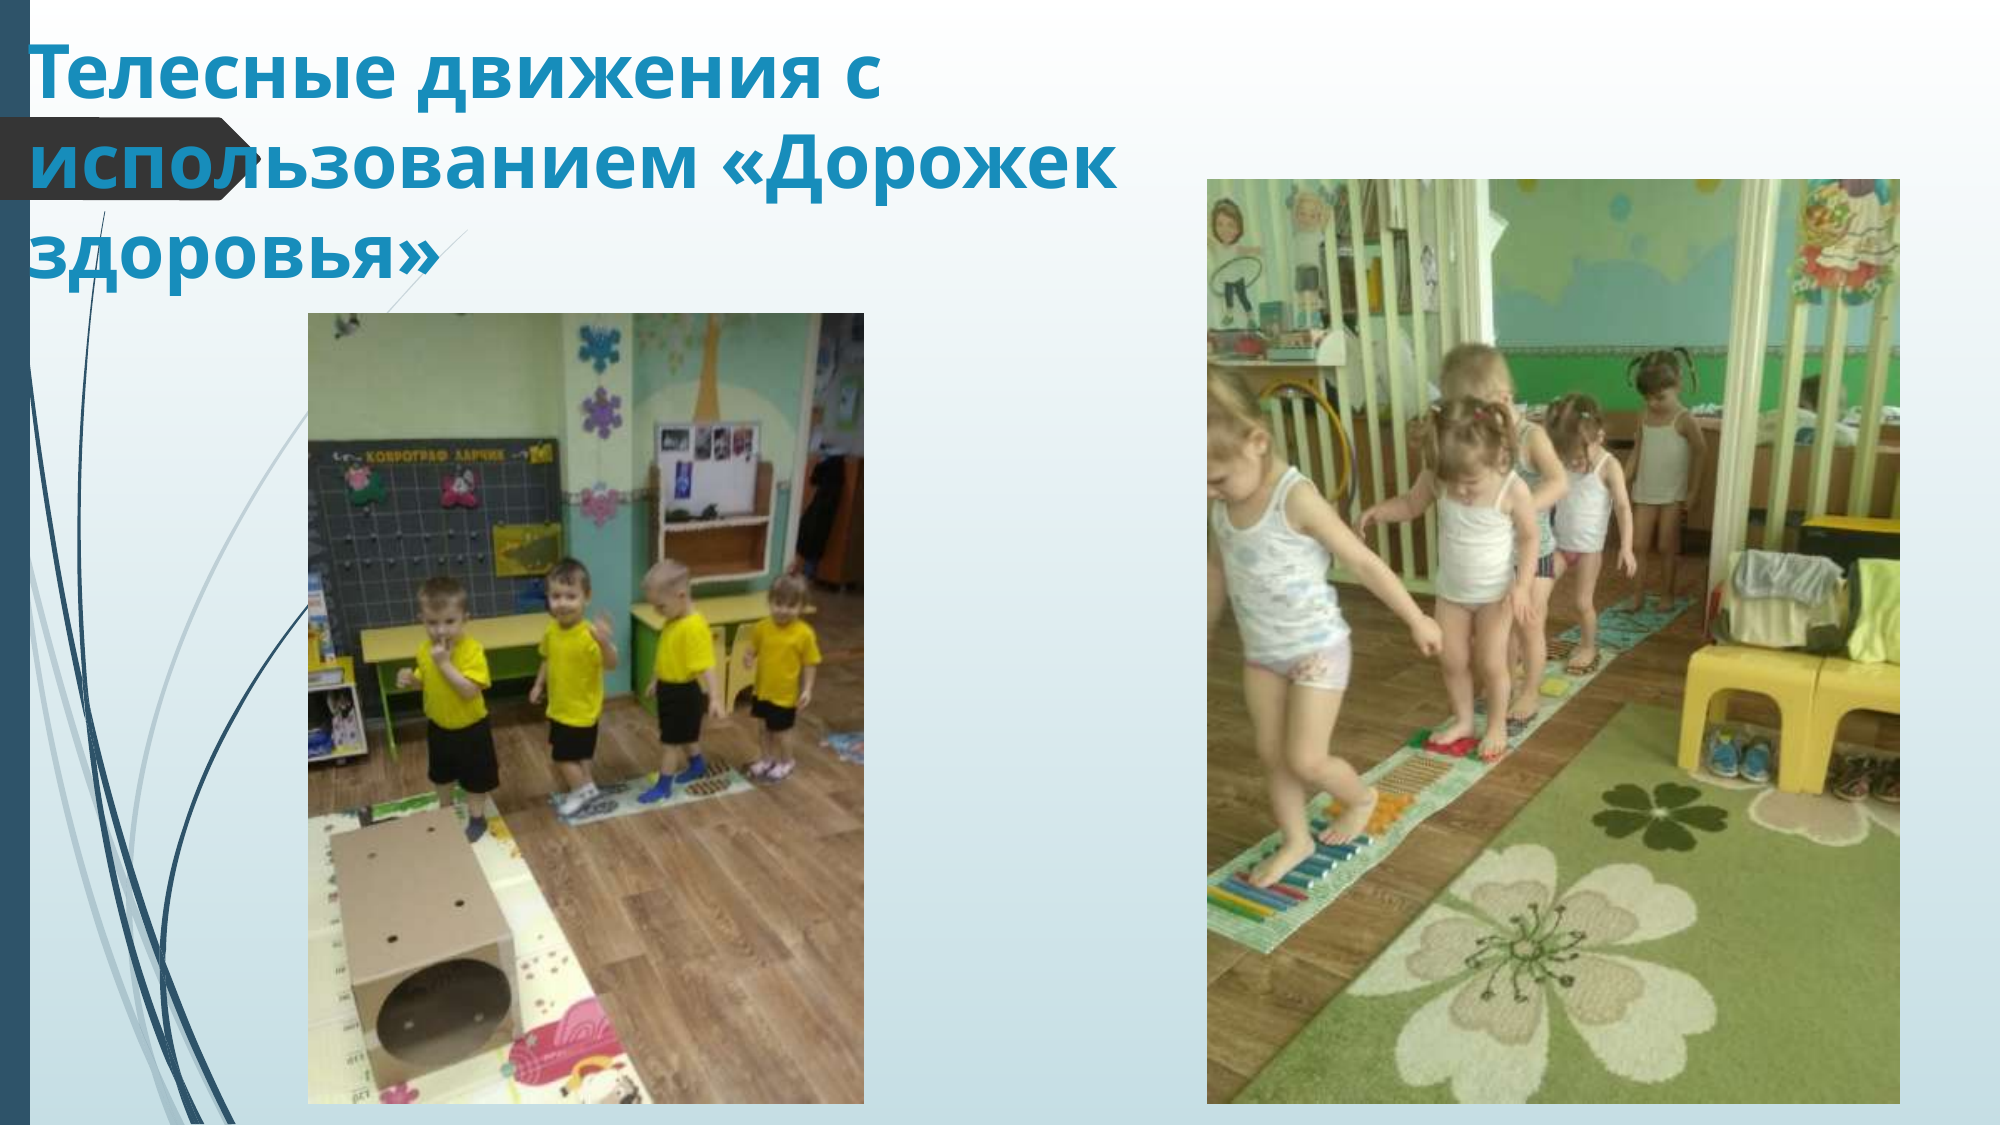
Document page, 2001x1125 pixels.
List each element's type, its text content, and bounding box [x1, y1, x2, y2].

picture [308, 313, 864, 1104]
title Телесные движения с использованием «Дорожек здоровья» [11, 16, 1187, 314]
picture [1207, 179, 1900, 1104]
